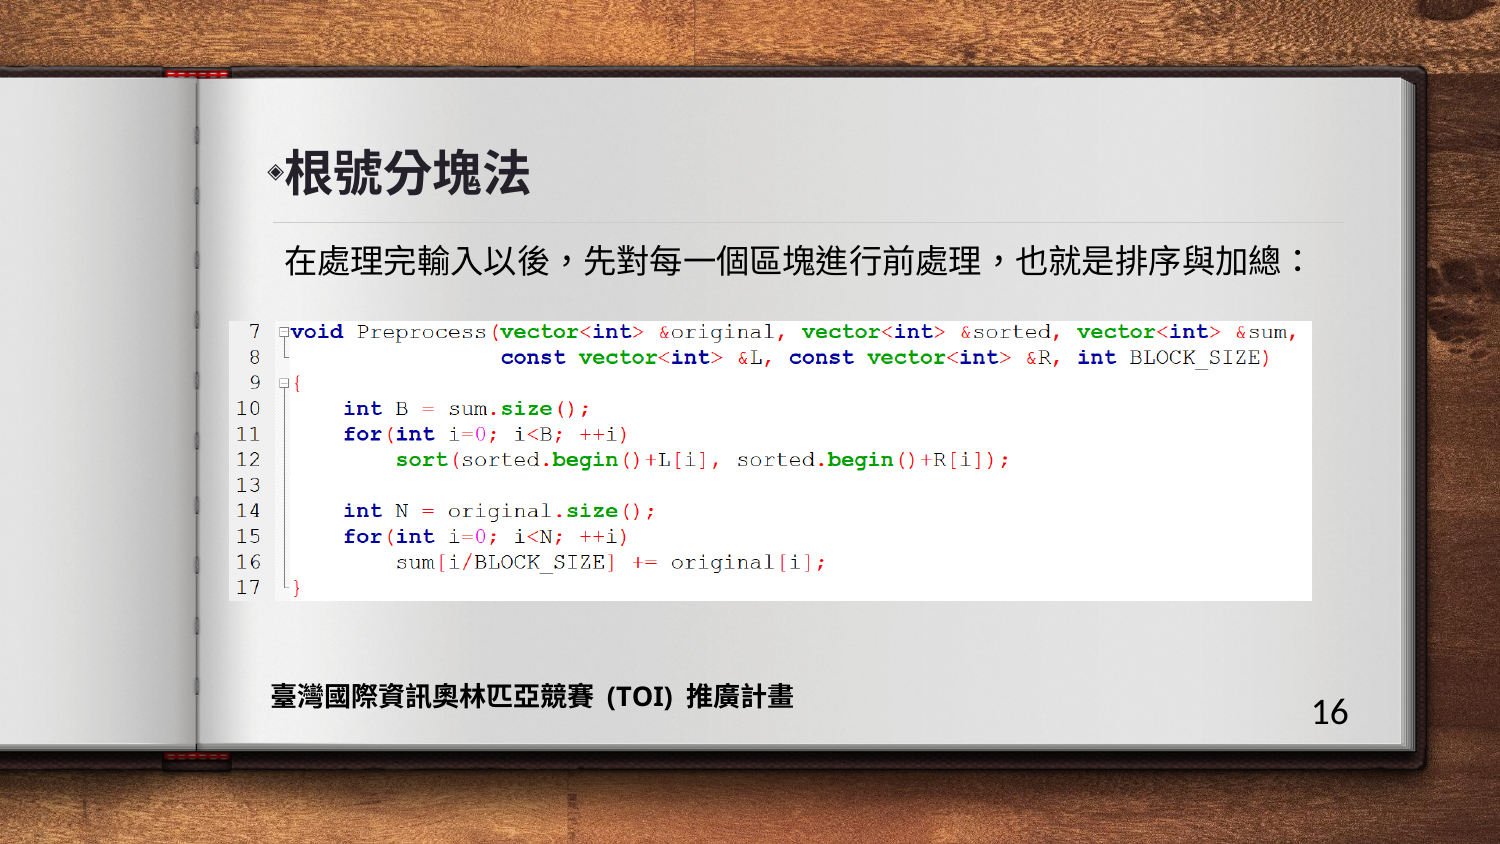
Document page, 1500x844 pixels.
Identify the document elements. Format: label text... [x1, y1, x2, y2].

text_box [1295, 672, 1386, 737]
list 根號分塊法 [252, 126, 1194, 216]
text_box 在處理完輸入以後，先對每一個區塊進行前處理，也就是排序與加總： [269, 232, 1367, 289]
picture [229, 321, 1312, 601]
